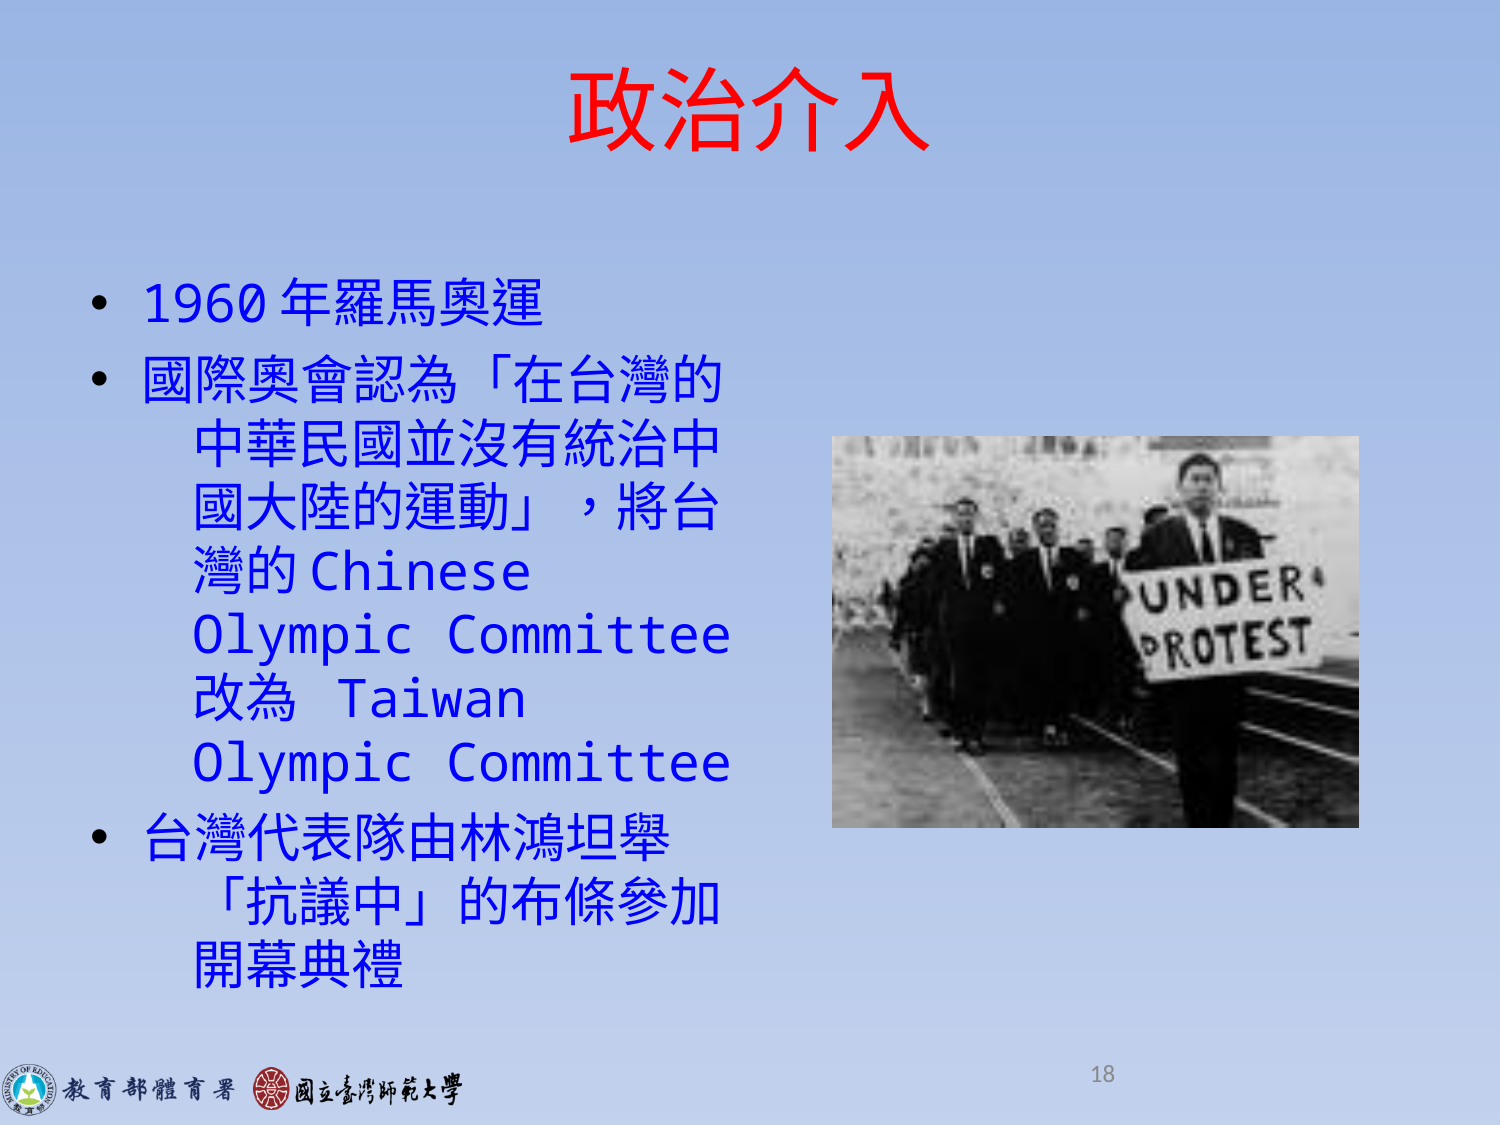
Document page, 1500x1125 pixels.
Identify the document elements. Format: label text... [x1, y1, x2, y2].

picture [832, 437, 1359, 828]
list 1960年羅馬奧運 國際奧會認為「在台灣的中華民國並沒有統治中國大陸的運動」，將台灣的Chinese Olympic Committee 改為 Taiwan Olympic Committee 台灣代表隊由林鴻坦舉「抗議中」的布條參加開幕典禮 [75, 262, 781, 1005]
text_box [1074, 1042, 1426, 1103]
title 政治介入 [75, 45, 1426, 233]
